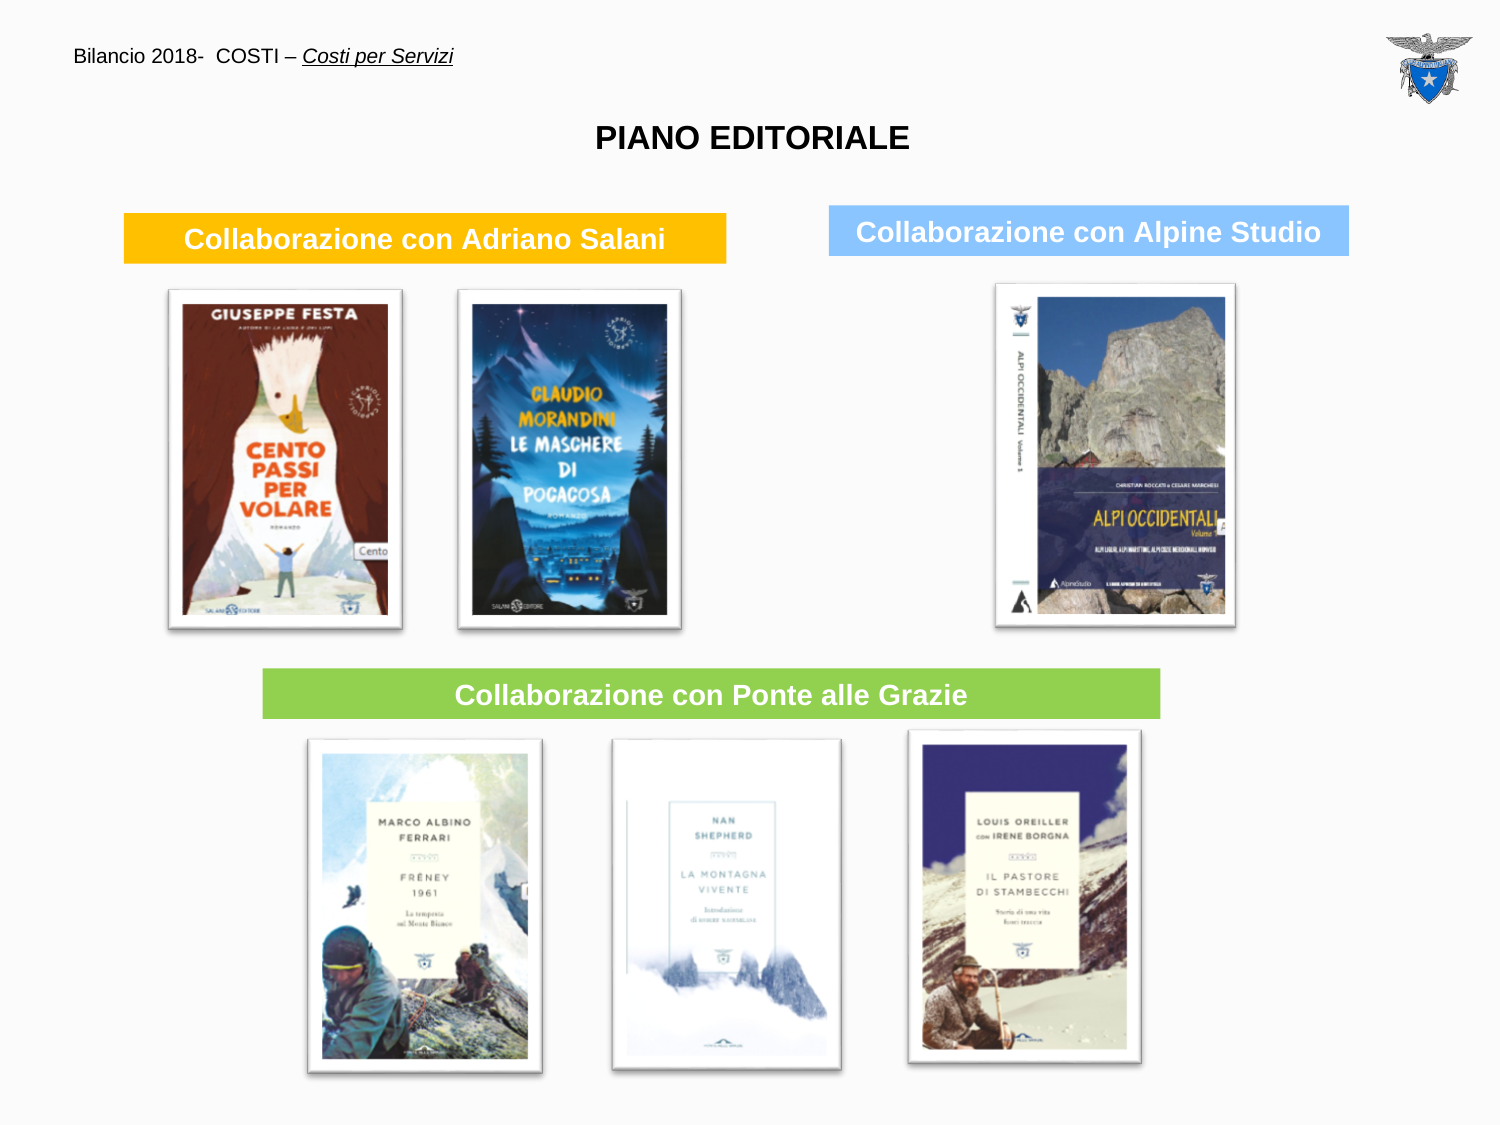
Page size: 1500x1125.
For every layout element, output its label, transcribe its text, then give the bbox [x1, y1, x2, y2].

text_box Collaborazione con Ponte alle Grazie [262, 668, 1161, 719]
picture [296, 731, 554, 1089]
text_box PIANO EDITORIALE [262, 115, 1244, 158]
text_box Collaborazione con Alpine Studio [828, 205, 1349, 256]
picture [897, 722, 1153, 1078]
text_box Bilancio 2018- COSTI – Costi per Servizi [58, 35, 504, 76]
picture [1382, 29, 1477, 112]
picture [157, 281, 414, 644]
text_box Collaborazione con Adriano Salani [123, 213, 727, 264]
picture [986, 275, 1244, 640]
picture [447, 281, 693, 644]
picture [601, 731, 853, 1085]
